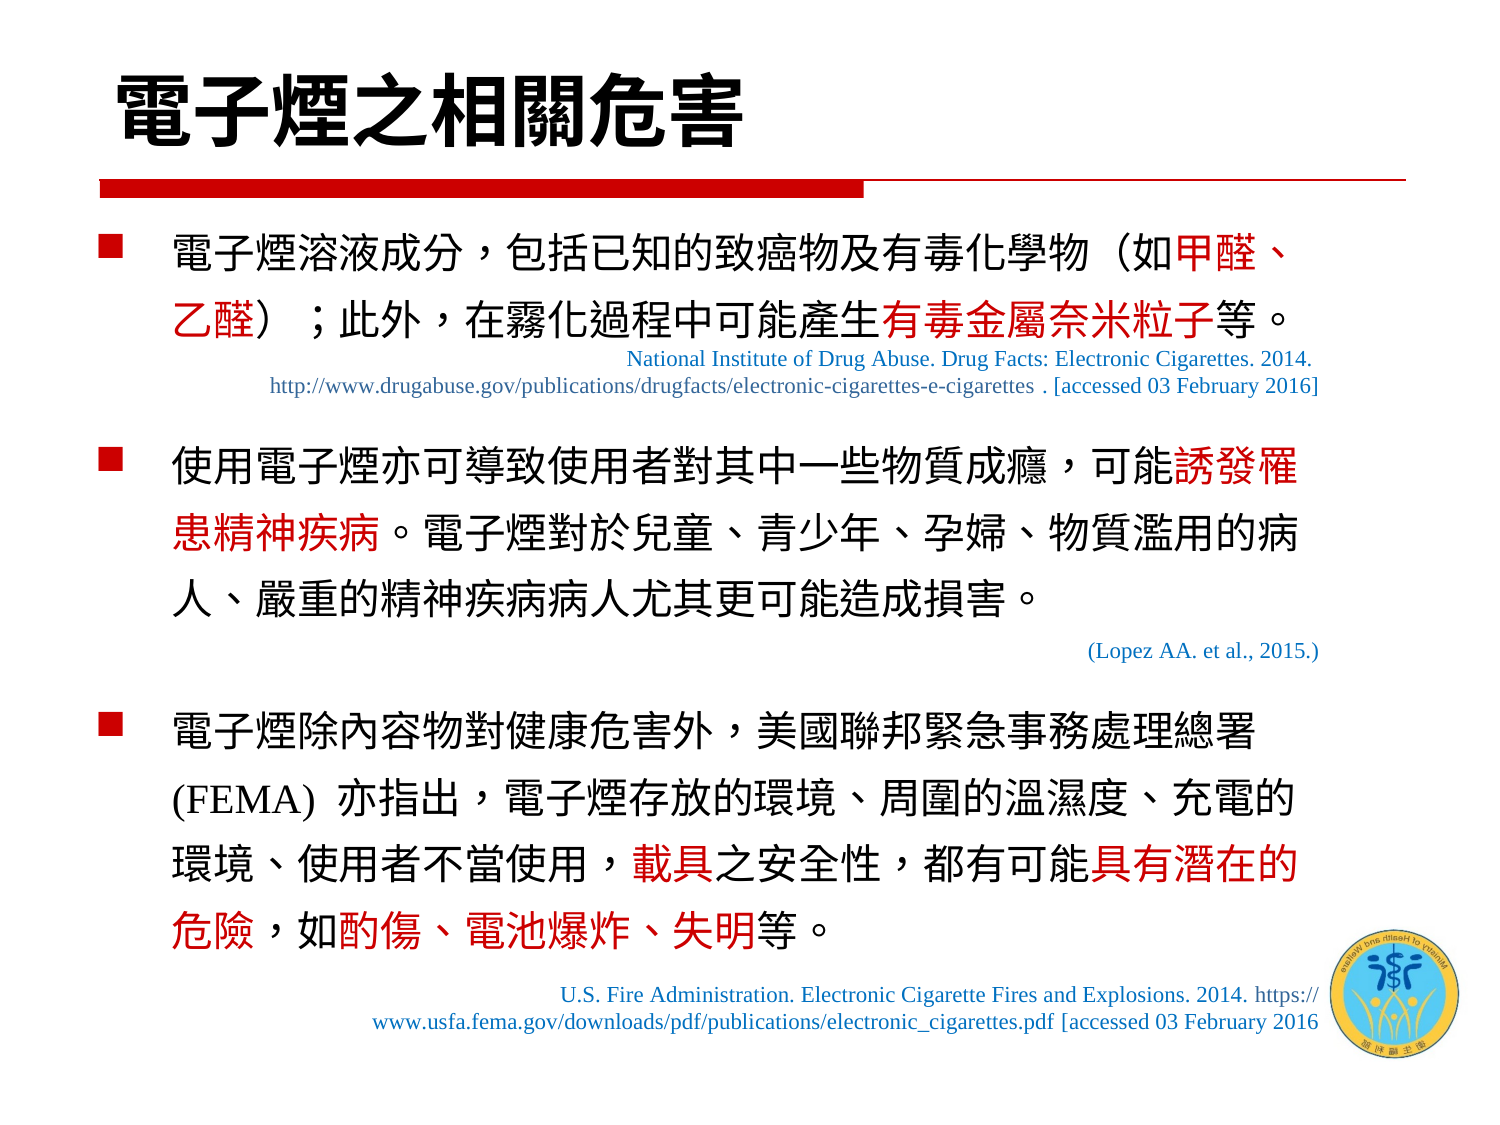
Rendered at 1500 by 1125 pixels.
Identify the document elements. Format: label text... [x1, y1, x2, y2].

list 電子煙溶液成分，包括已知的致癌物及有毒化學物（如甲醛、乙醛）；此外，在霧化過程中可能產生有毒金屬奈米粒子等。 National Institute of Drug Abuse. Drug Facts: Electronic Cigarettes. 2014. http://www.drugabuse.gov/publications/drugfacts/electronic-cigarettes-e-cigarettes . [accessed 03 February 2016] 使用電子煙亦可導致使用者對其中一些物質成癮，可能誘發罹患精神疾病。電子煙對於兒童、青少年、孕婦、物質濫用的病人、嚴重的精神疾病病人尤其更可能造成損害。 (Lopez AA. et al., 2015.) 電子煙除內容物對健康危害外，美國聯邦緊急事務處理總署 (FEMA) 亦指出，電子煙存放的環境、周圍的溫濕度、充電的環境、使用者不當使用，載具之安全性，都有可能具有潛在的危險，如酌傷、電池爆炸、失明等。 U.S. Fire Administration. Electronic Cigarette Fires and Explosions. 2014. https://www.usfa.fema.gov/downloads/pdf/publications/electronic_cigarettes.pdf [accessed 03 February 2016 [79, 202, 1335, 1088]
title 電子煙之相關危害 [98, 50, 1411, 164]
picture [1335, 927, 1468, 1062]
